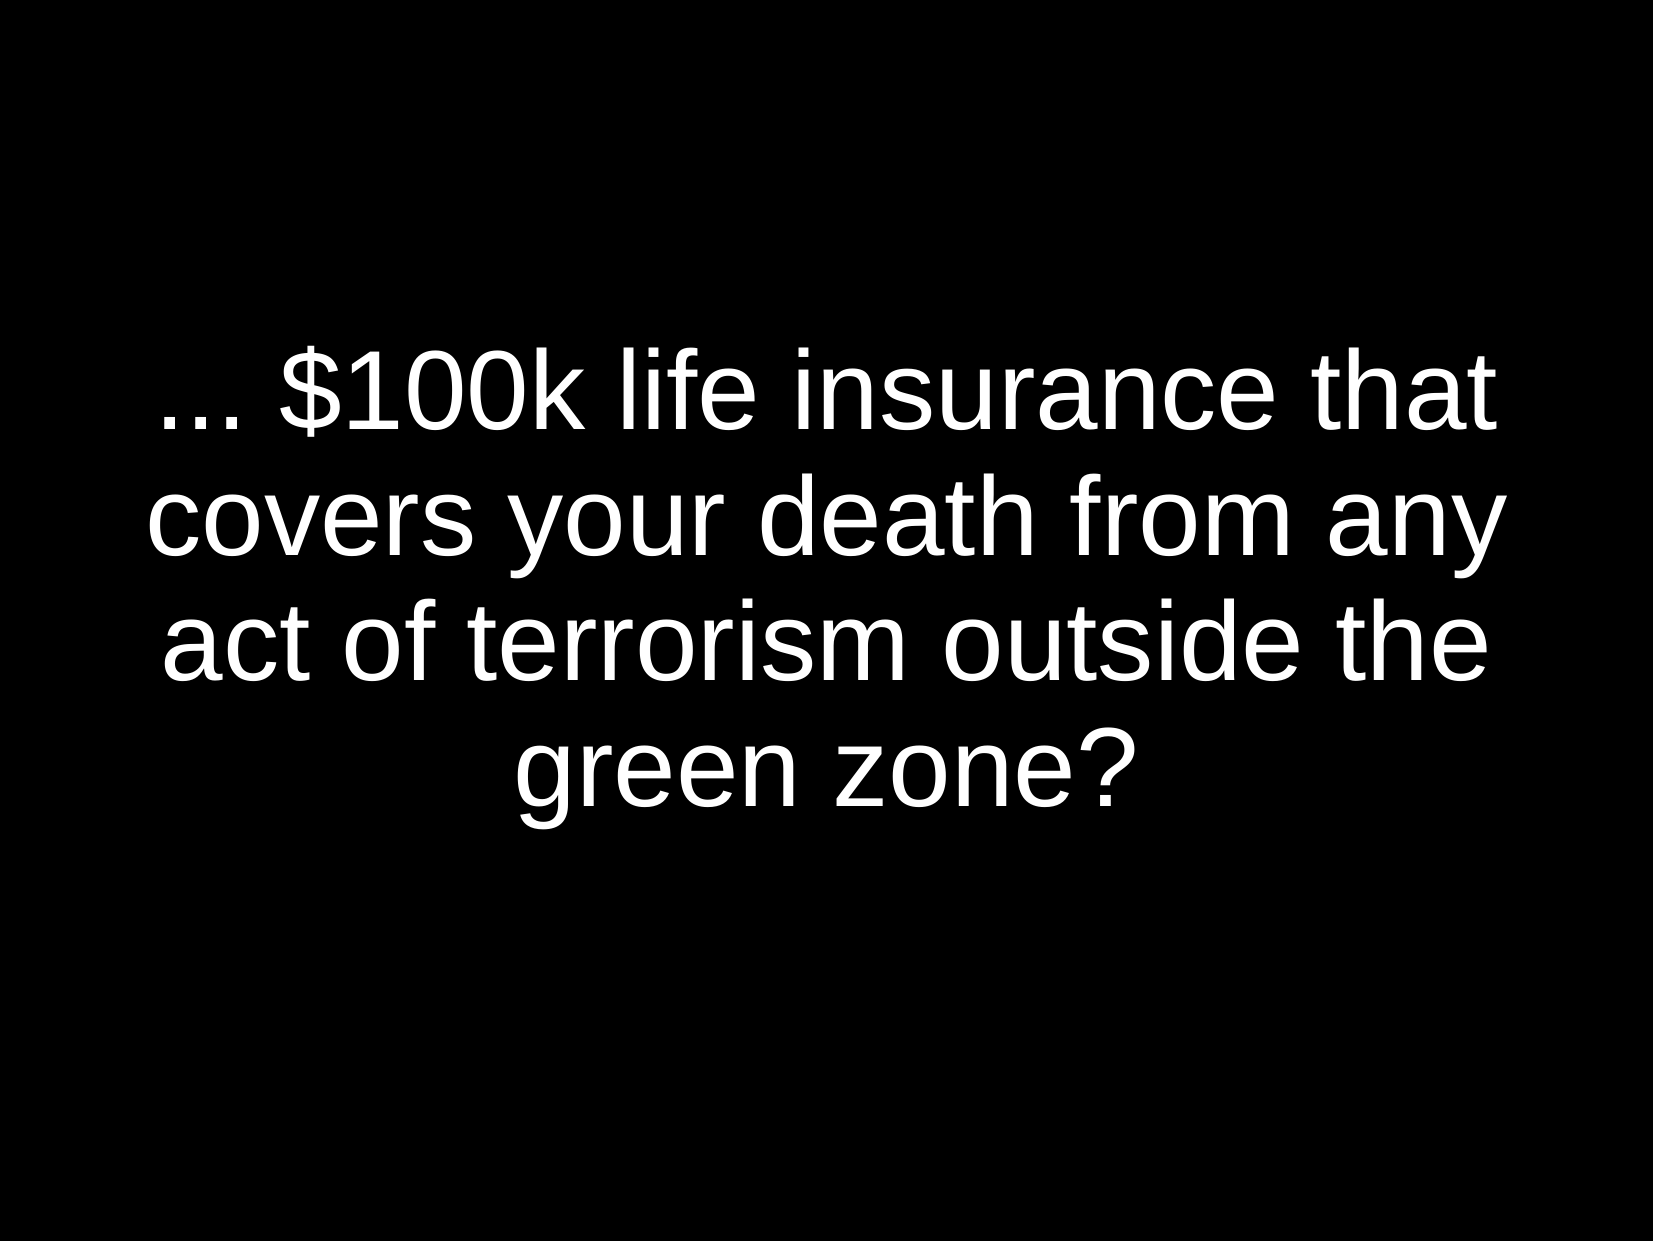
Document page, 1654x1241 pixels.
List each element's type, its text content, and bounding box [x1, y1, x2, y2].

subtitle ... $100k life insurance that covers your death from any act of terrorism outside the green zone? [82, 56, 1571, 1102]
